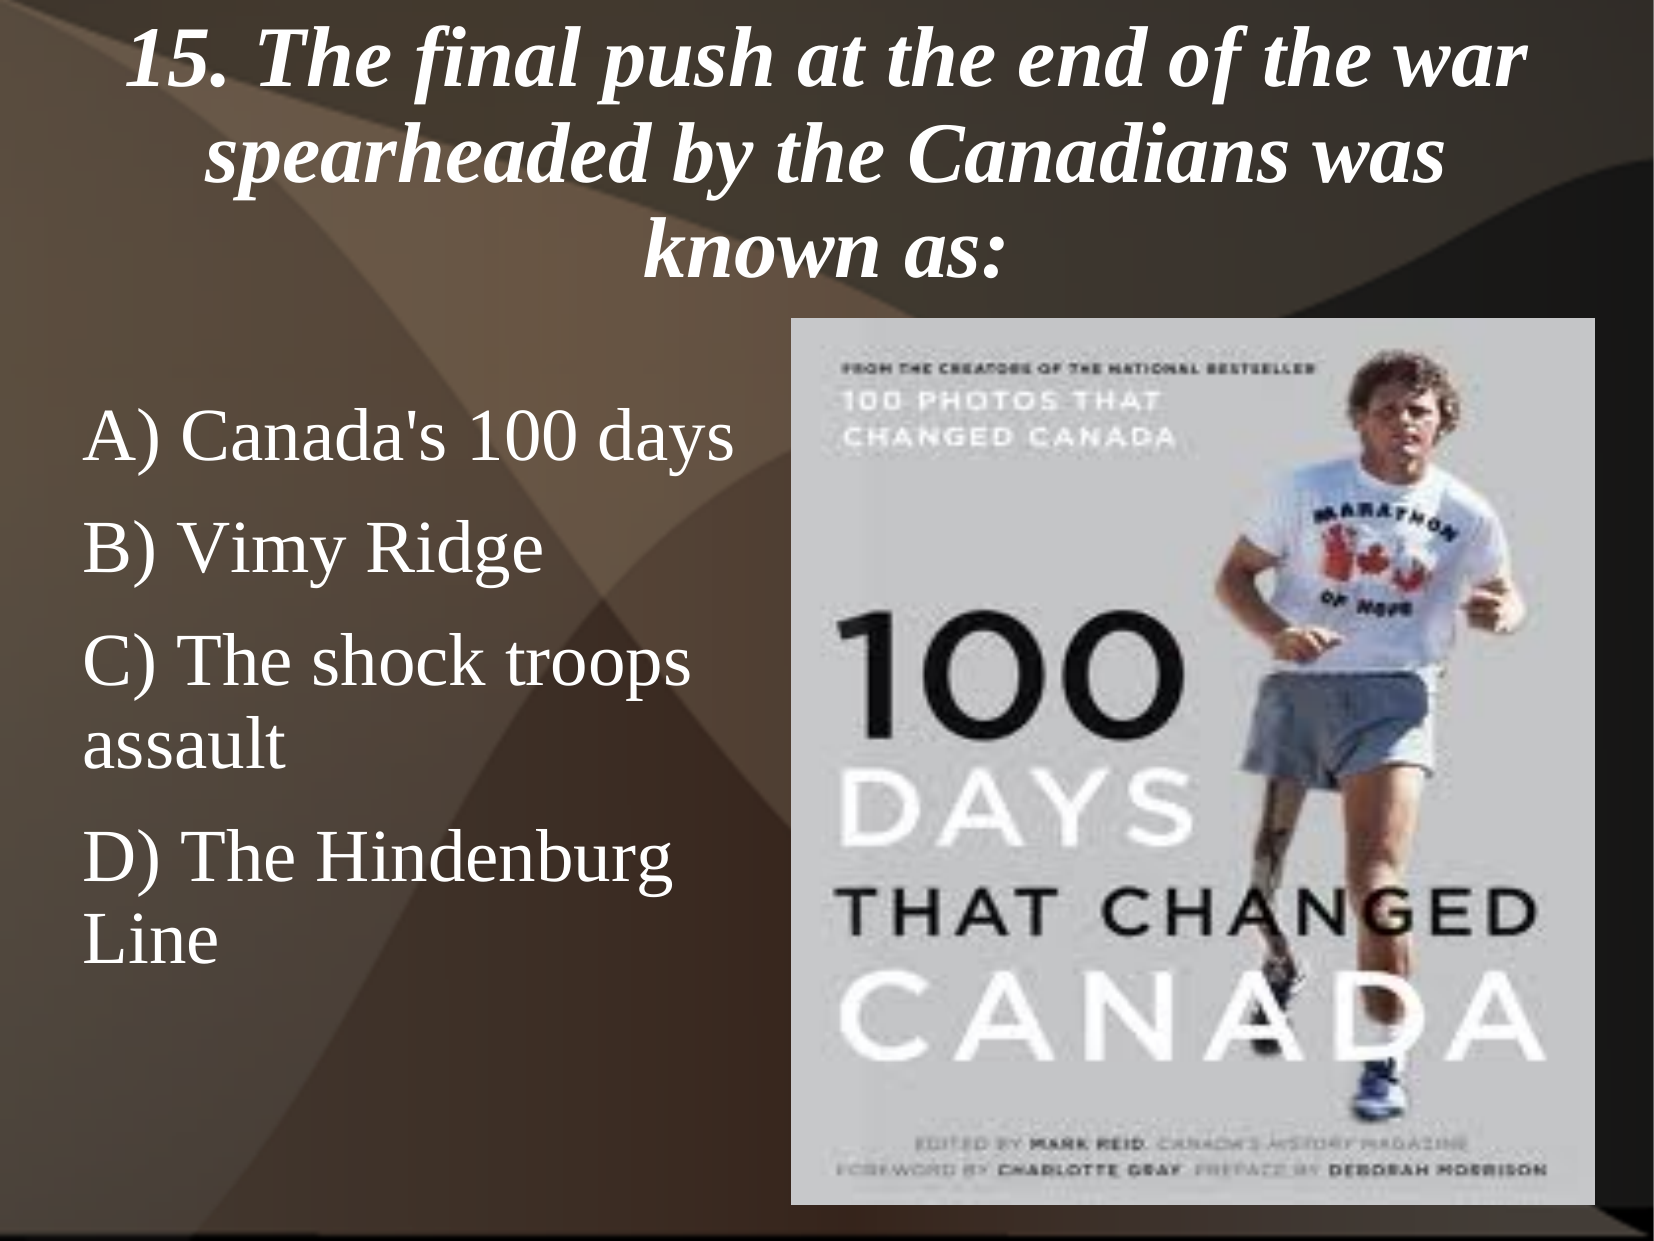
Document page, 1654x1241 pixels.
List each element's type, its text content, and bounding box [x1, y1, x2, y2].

title 15. The final push at the end of the war spearheaded by the Canadians was known as: [82, 9, 1571, 297]
picture [0, 0, 1654, 1241]
list A) Canada's 100 days B) Vimy Ridge C) The shock troops assault D) The Hindenburg Line [82, 290, 809, 1010]
